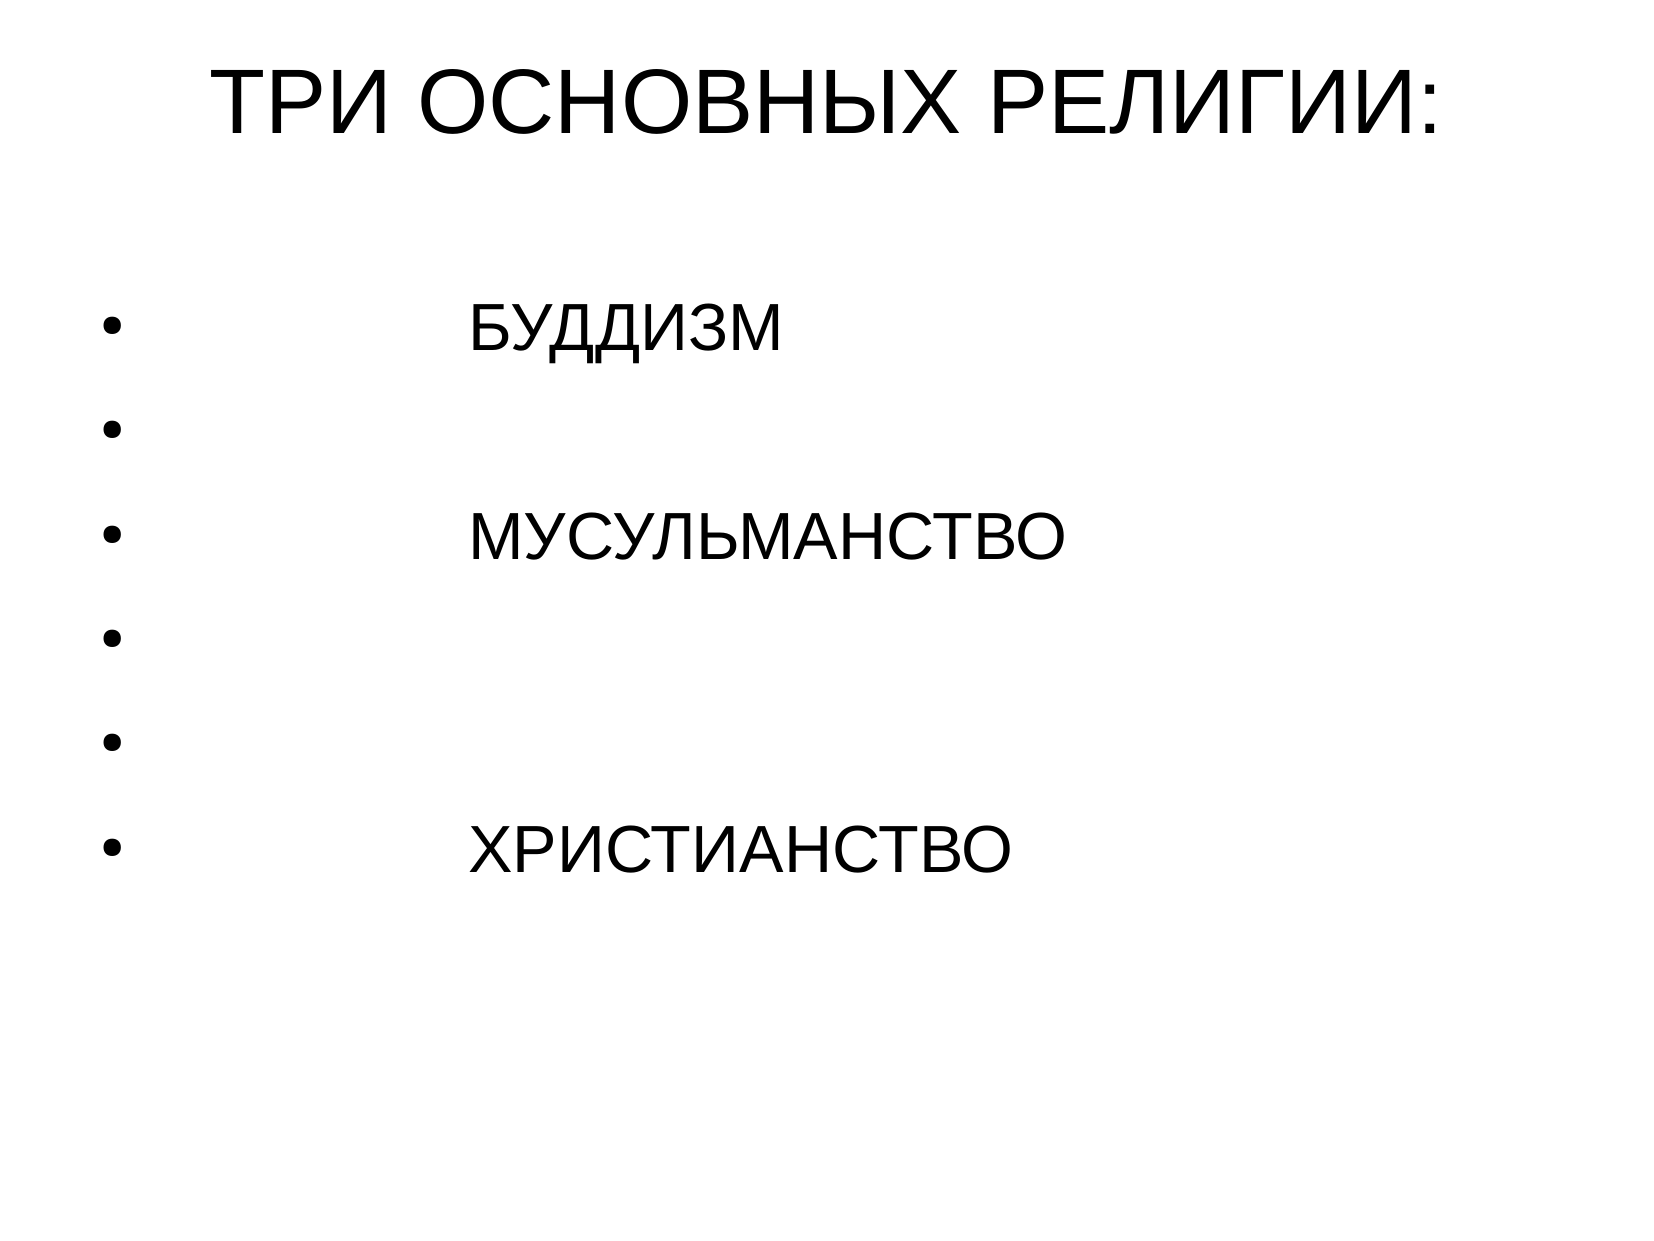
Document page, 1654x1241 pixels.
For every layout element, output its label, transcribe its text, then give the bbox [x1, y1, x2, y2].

list БУДДИЗМ МУСУЛЬМАНСТВО ХРИСТИАНСТВО [82, 290, 1571, 1094]
title ТРИ ОСНОВНЫХ РЕЛИГИИ: [82, 50, 1571, 256]
